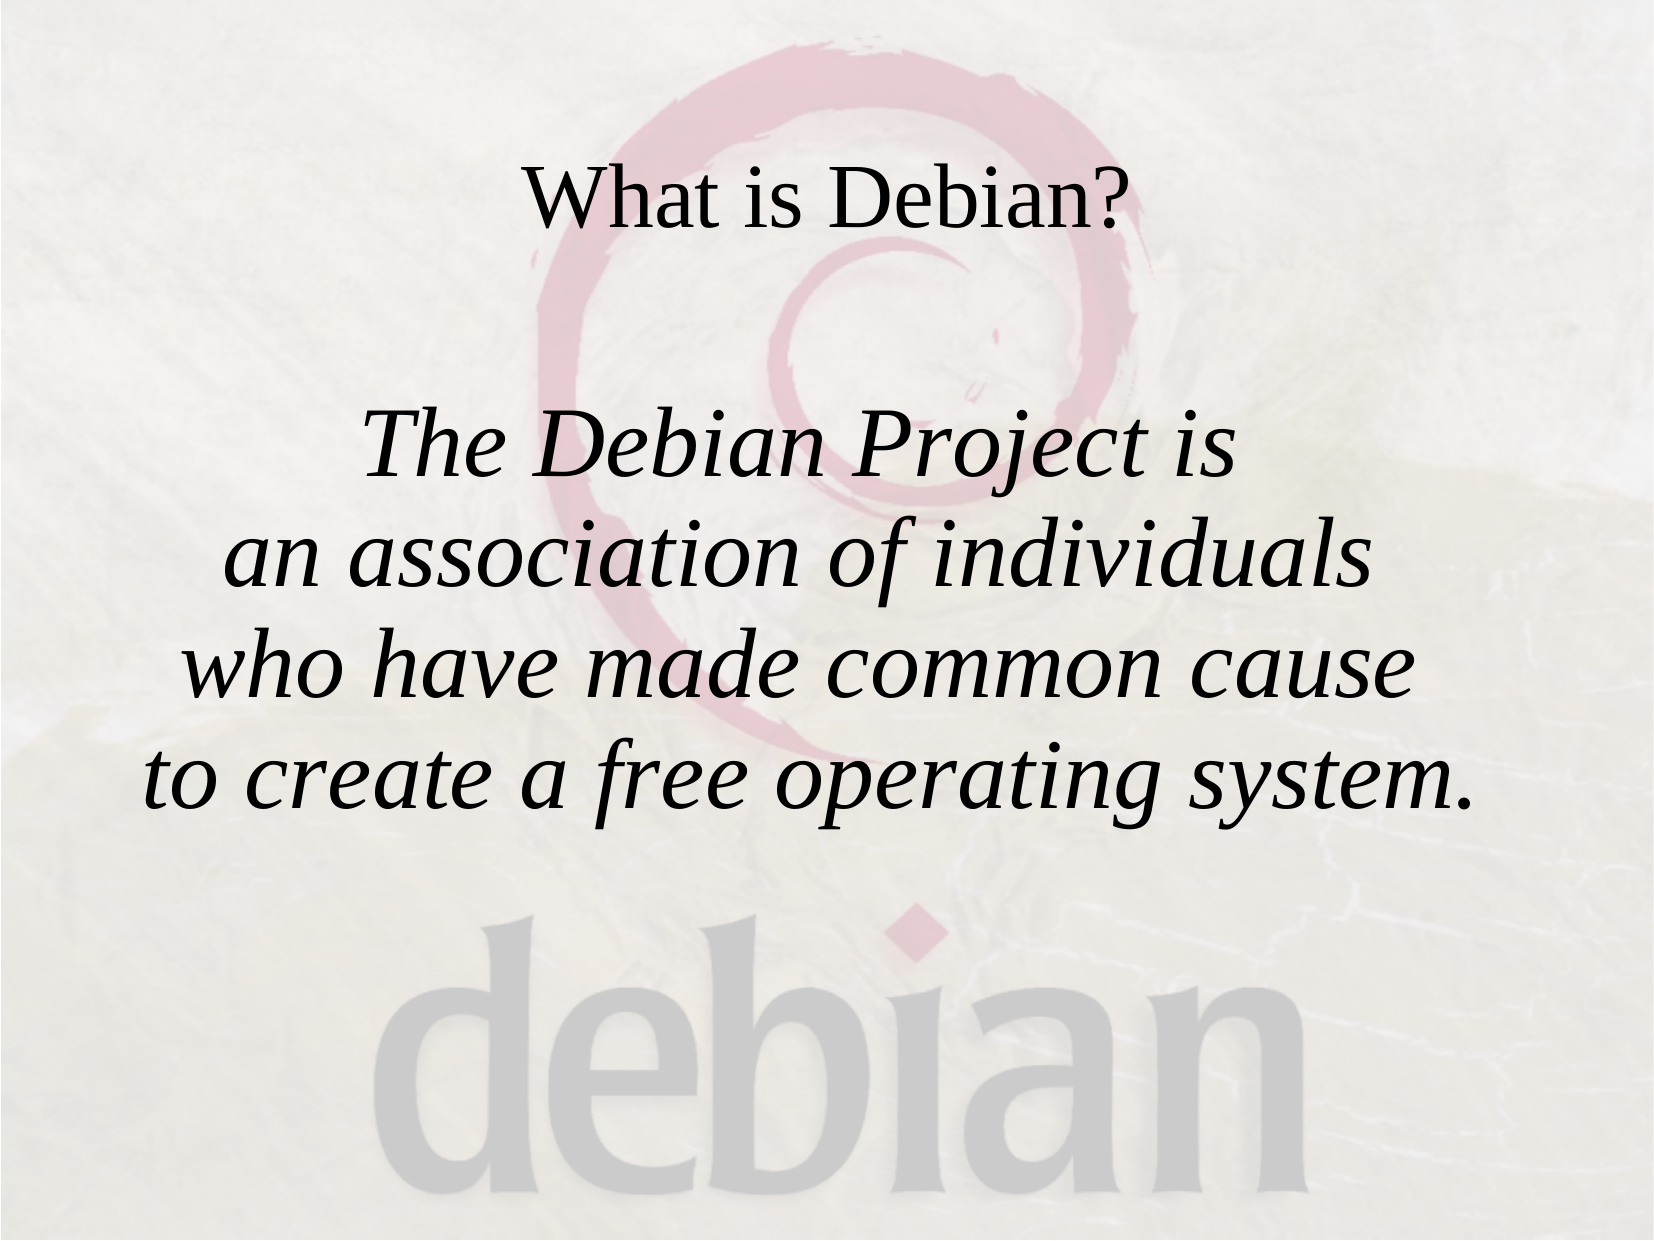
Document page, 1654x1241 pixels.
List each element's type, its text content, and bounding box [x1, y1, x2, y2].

picture [1, 0, 1654, 1240]
text_box The Debian Project is an association of individuals who have made common cause to create a free operating system. [141, 386, 1482, 830]
title What is Debian? [121, 93, 1534, 301]
